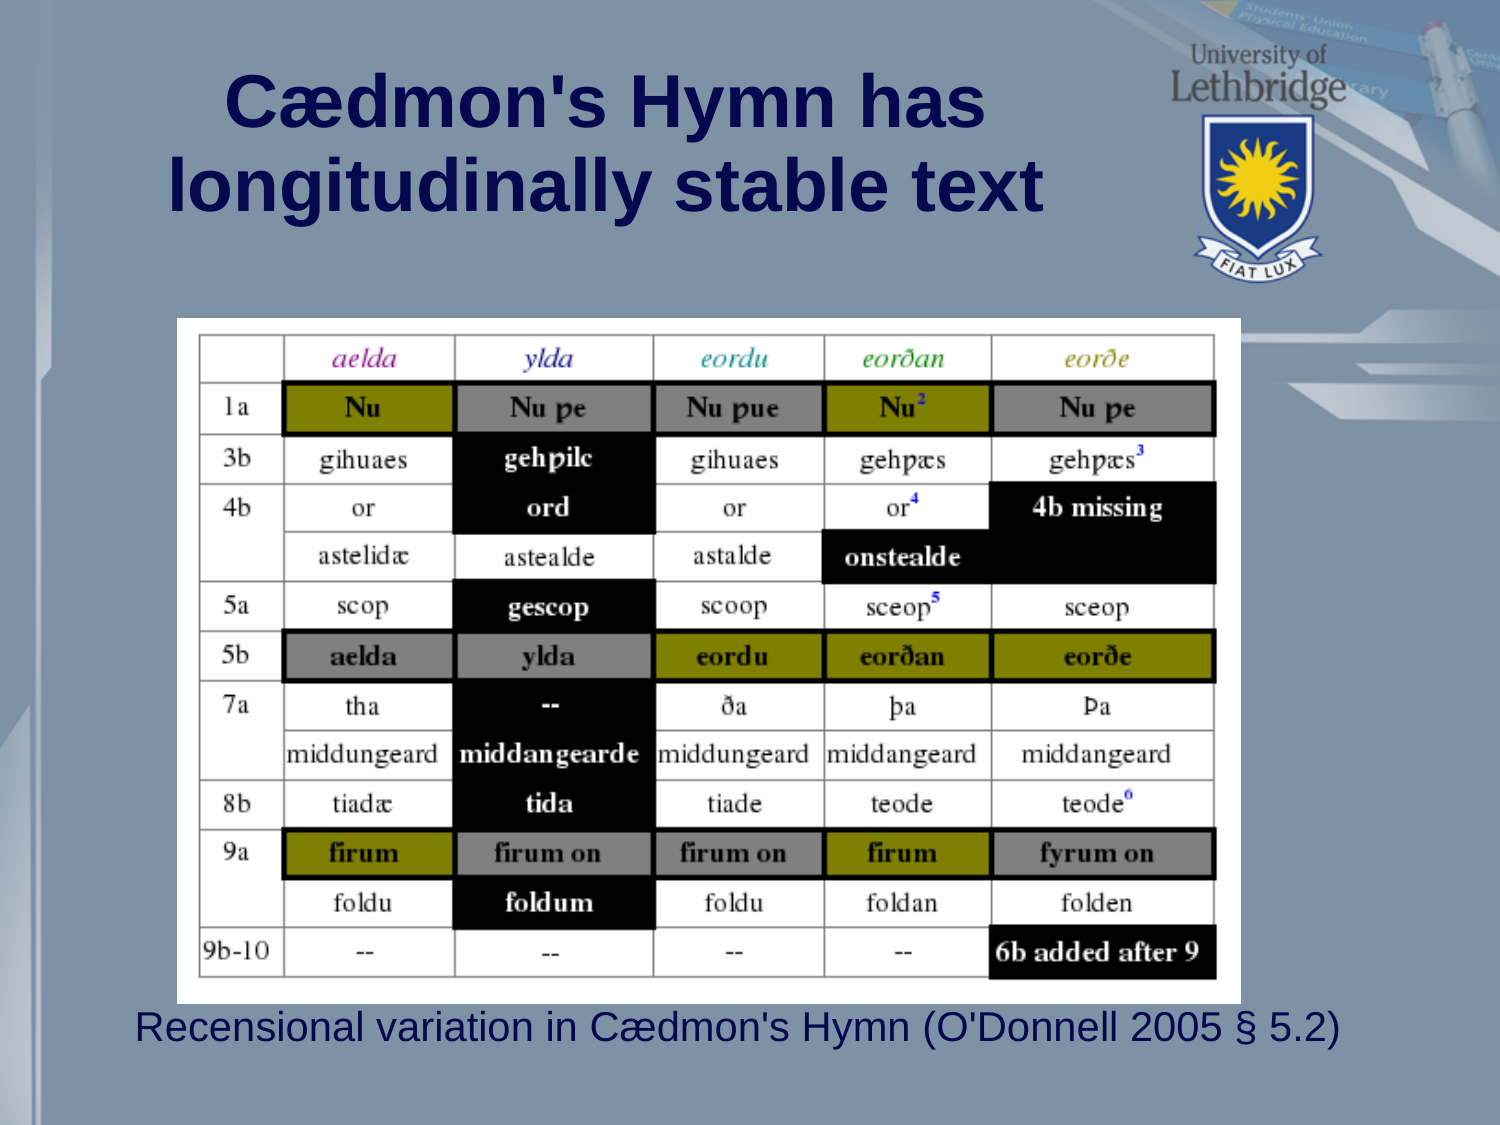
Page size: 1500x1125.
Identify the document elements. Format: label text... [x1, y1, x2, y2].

title Cædmon's Hymn has longitudinally stable text [75, 46, 1138, 241]
picture [0, 0, 1500, 1125]
list Recensional variation in Cædmon's Hymn (O'Donnell 2005 § 5.2) [118, 1003, 1359, 1093]
